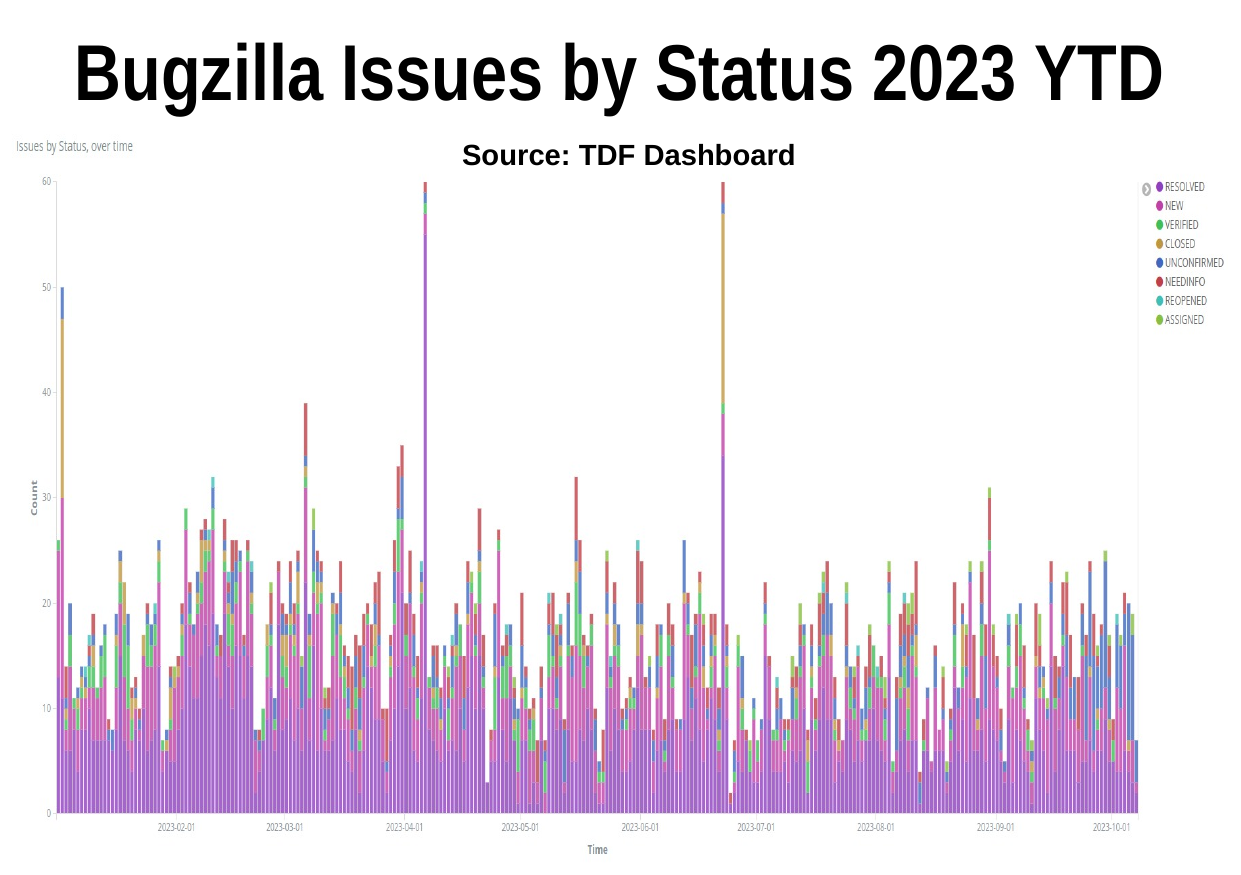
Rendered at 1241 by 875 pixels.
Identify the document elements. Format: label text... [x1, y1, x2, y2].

picture [11, 132, 1229, 863]
title Bugzilla Issues by Status 2023 YTD [11, 12, 1229, 132]
text_box Source: TDF Dashboard [447, 131, 812, 185]
